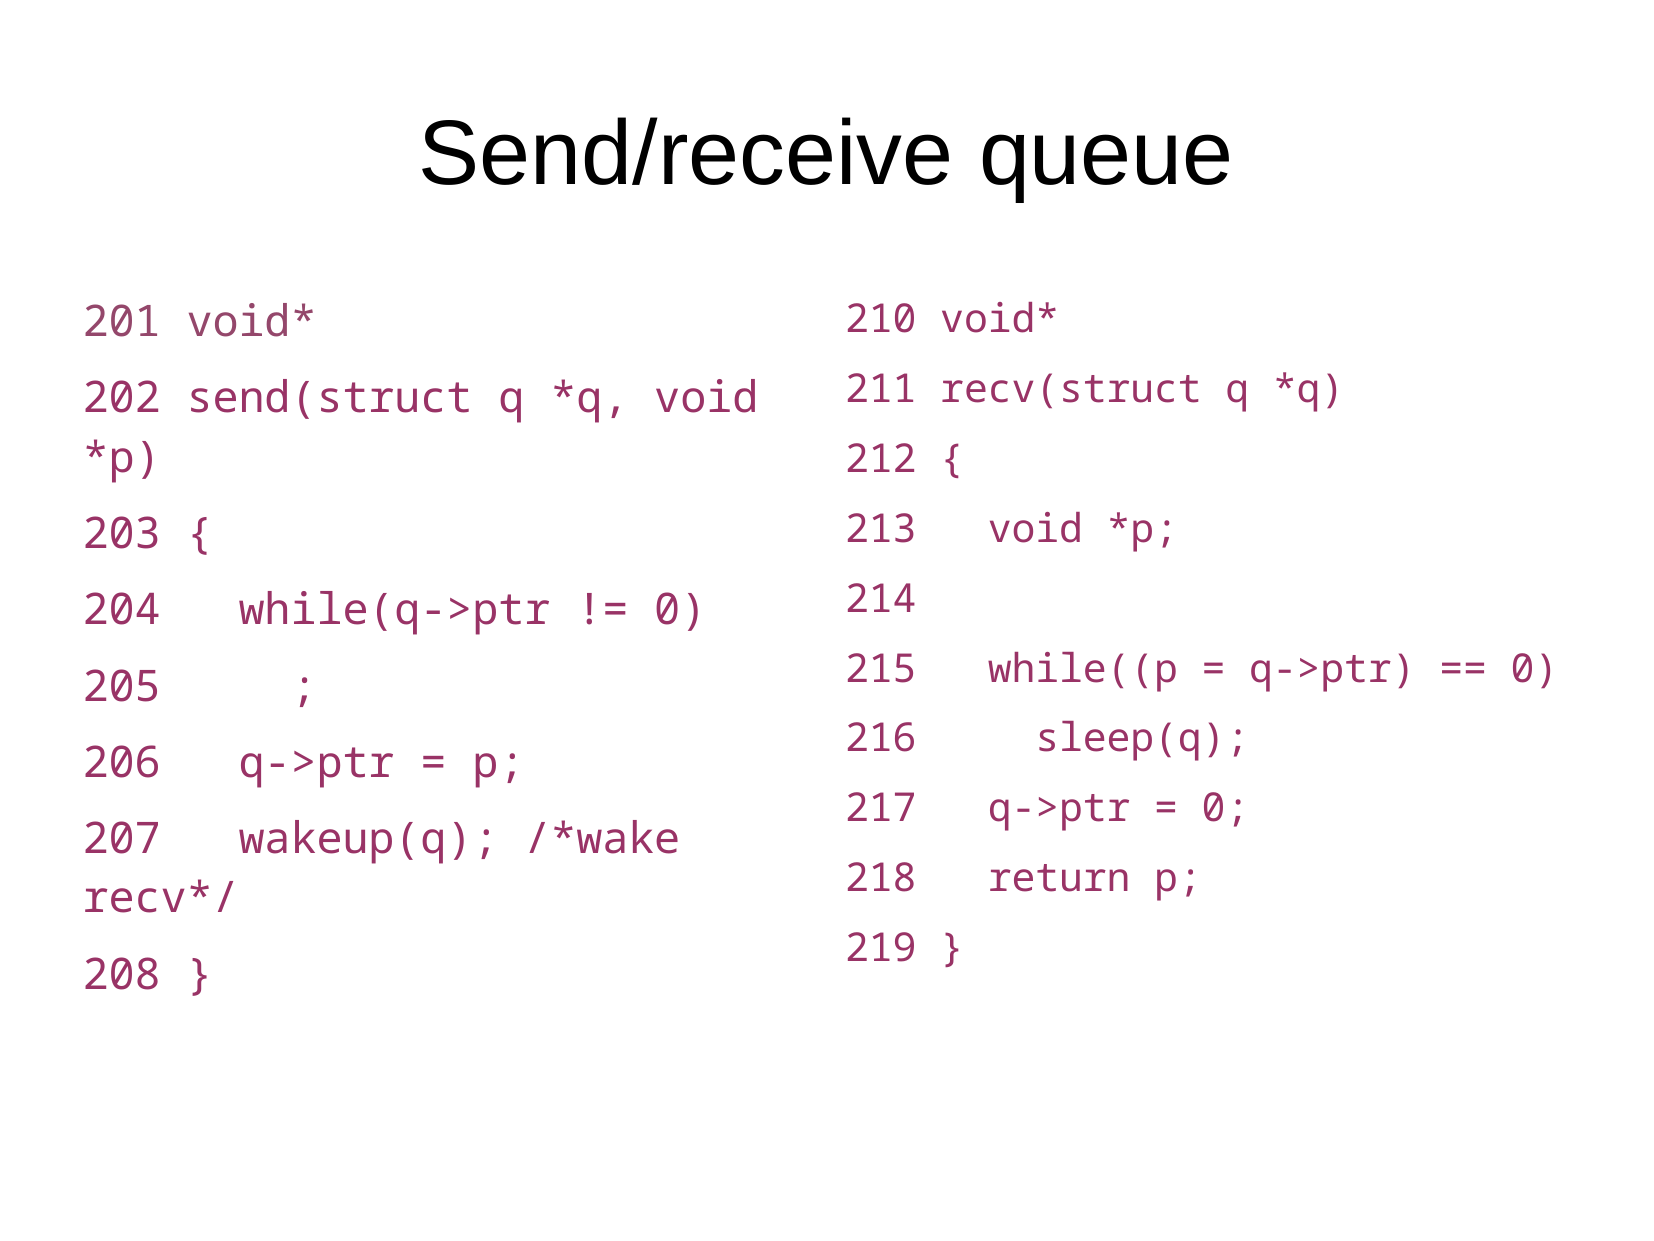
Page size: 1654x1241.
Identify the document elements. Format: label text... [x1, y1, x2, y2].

list 210 void* 211 recv(struct q *q) 212 { 213 void *p; 214 215 while((p = q->ptr) == 0) 216 sleep(q); 217 q->ptr = 0; 218 return p; 219 } [845, 290, 1572, 1010]
title Send/receive queue [82, 49, 1571, 257]
list 201 void* 202 send(struct q *q, void *p) 203 { 204 while(q->ptr != 0) 205 ; 206 q->ptr = p; 207 wakeup(q); /*wake recv*/ 208 } [82, 290, 809, 1010]
